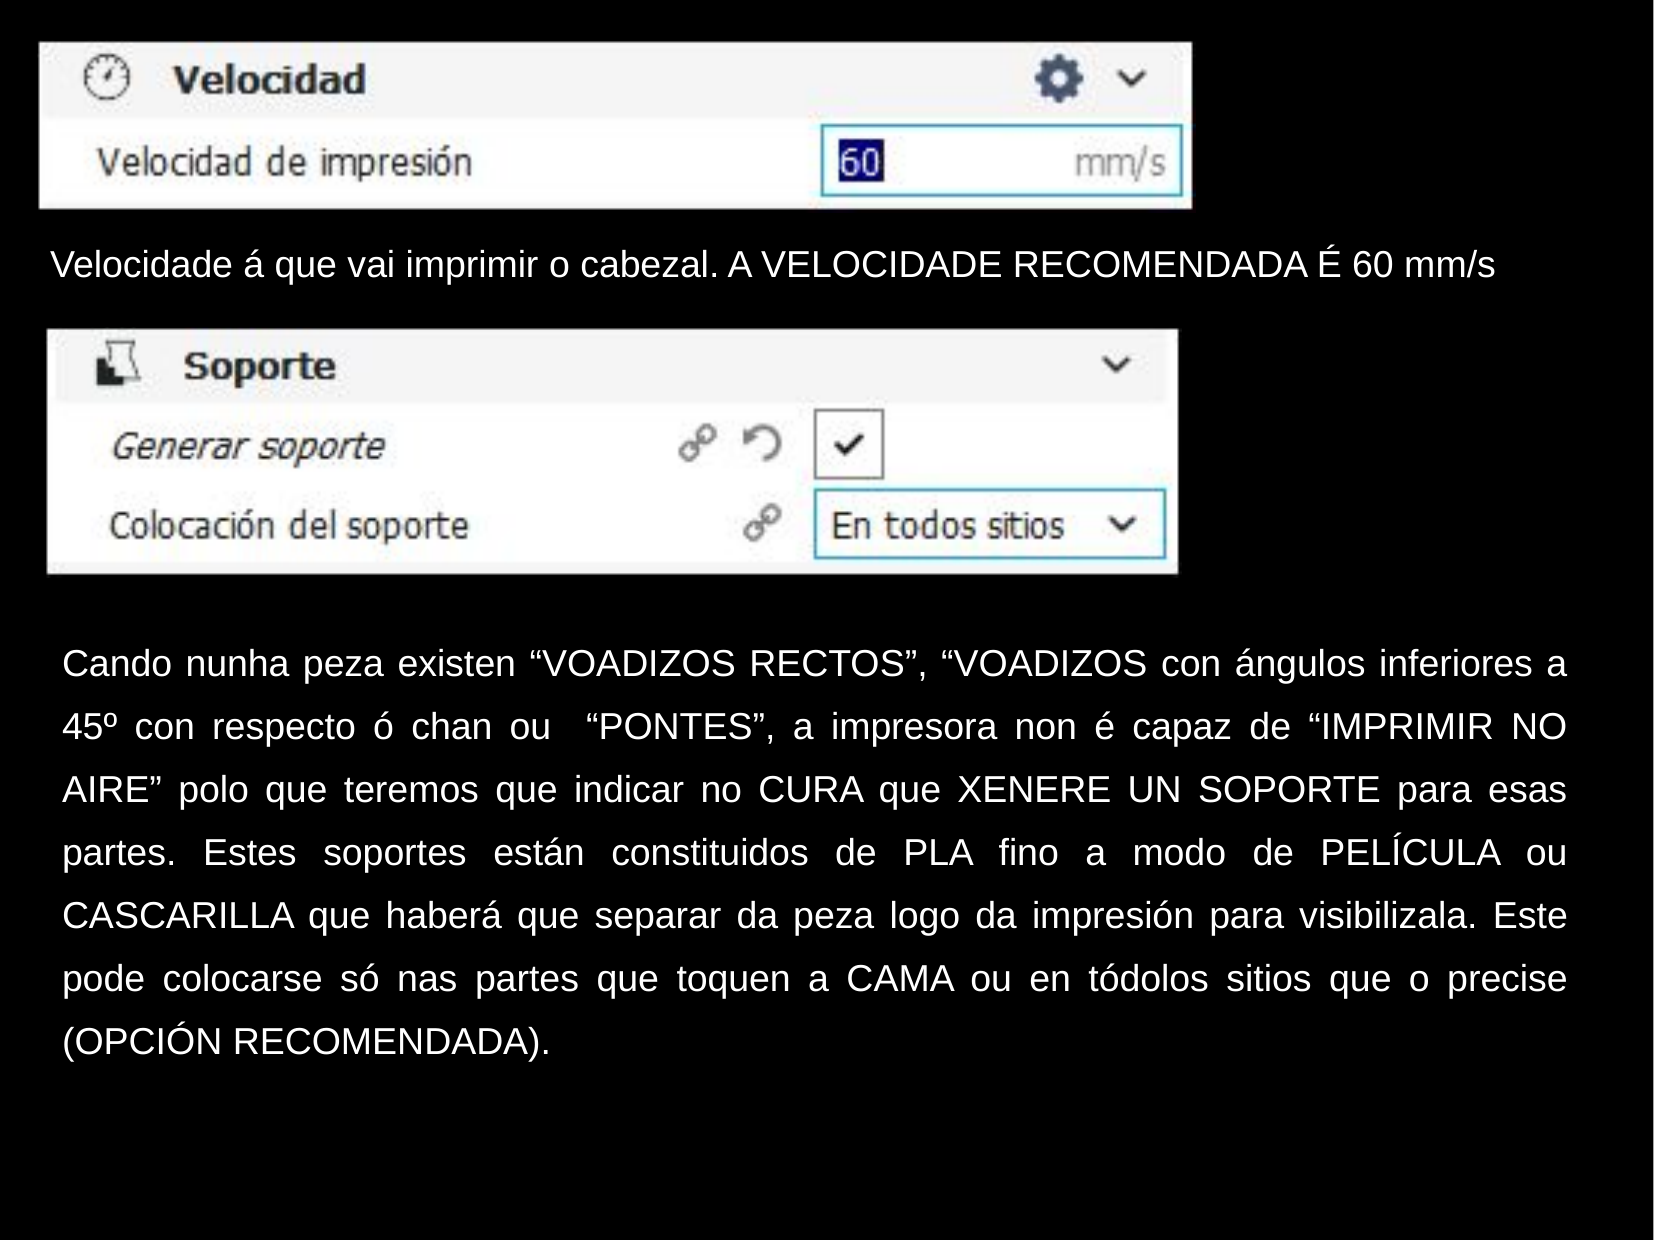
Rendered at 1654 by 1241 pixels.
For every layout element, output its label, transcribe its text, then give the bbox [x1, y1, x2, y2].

picture [45, 327, 1182, 578]
text_box Cando nunha peza existen “VOADIZOS RECTOS”, “VOADIZOS con ángulos inferiores a 45º con respecto ó chan ou “PONTES”, a impresora non é capaz de “IMPRIMIR NO AIRE” polo que teremos que indicar no CURA que XENERE UN SOPORTE para esas partes. Estes soportes están constituidos de PLA fino a modo de PELÍCULA ou CASCARILLA que haberá que separar da peza logo da impresión para visibilizala. Este pode colocarse só nas partes que toquen a CAMA ou en tódolos sitios que o precise (OPCIÓN RECOMENDADA). [47, 614, 1583, 1049]
picture [37, 40, 1196, 213]
text_box Velocidade á que vai imprimir o cabezal. A VELOCIDADE RECOMENDADA É 60 mm/s [35, 236, 1595, 294]
